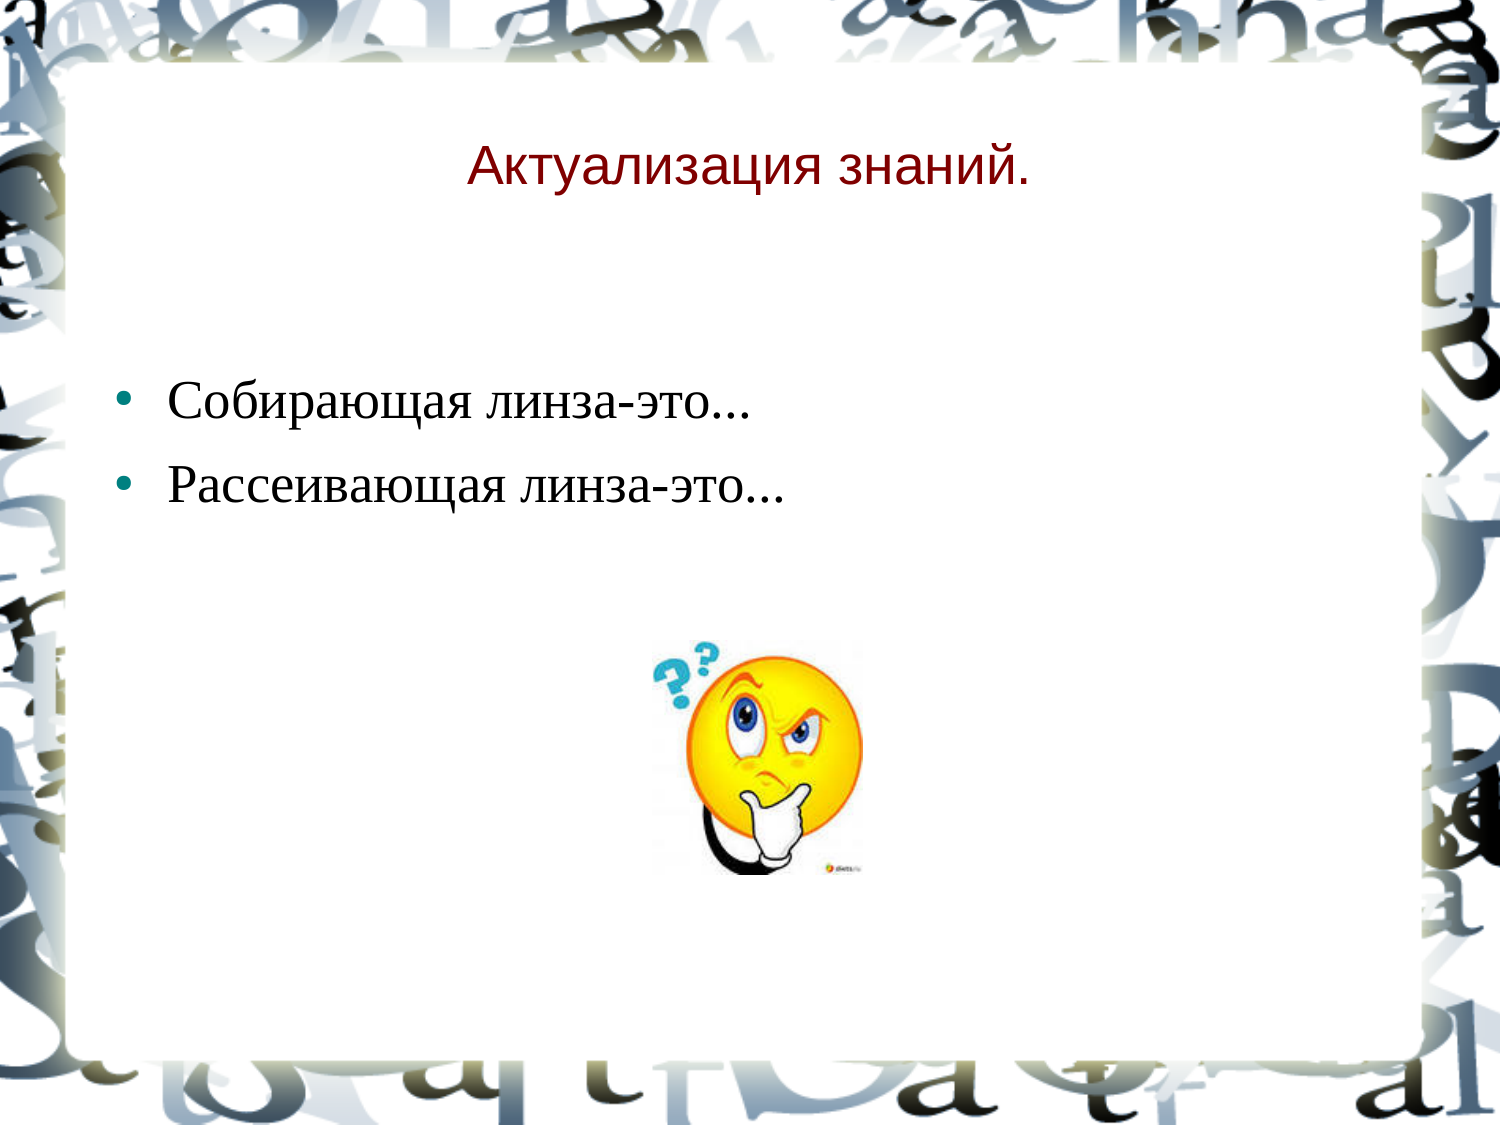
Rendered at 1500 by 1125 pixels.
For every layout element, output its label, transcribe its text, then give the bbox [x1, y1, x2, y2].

list Собирающая линза-это... Рассеивающая линза-это... [96, 284, 1388, 938]
picture [0, 0, 1500, 1125]
title Актуализация знаний. [75, 71, 1425, 260]
